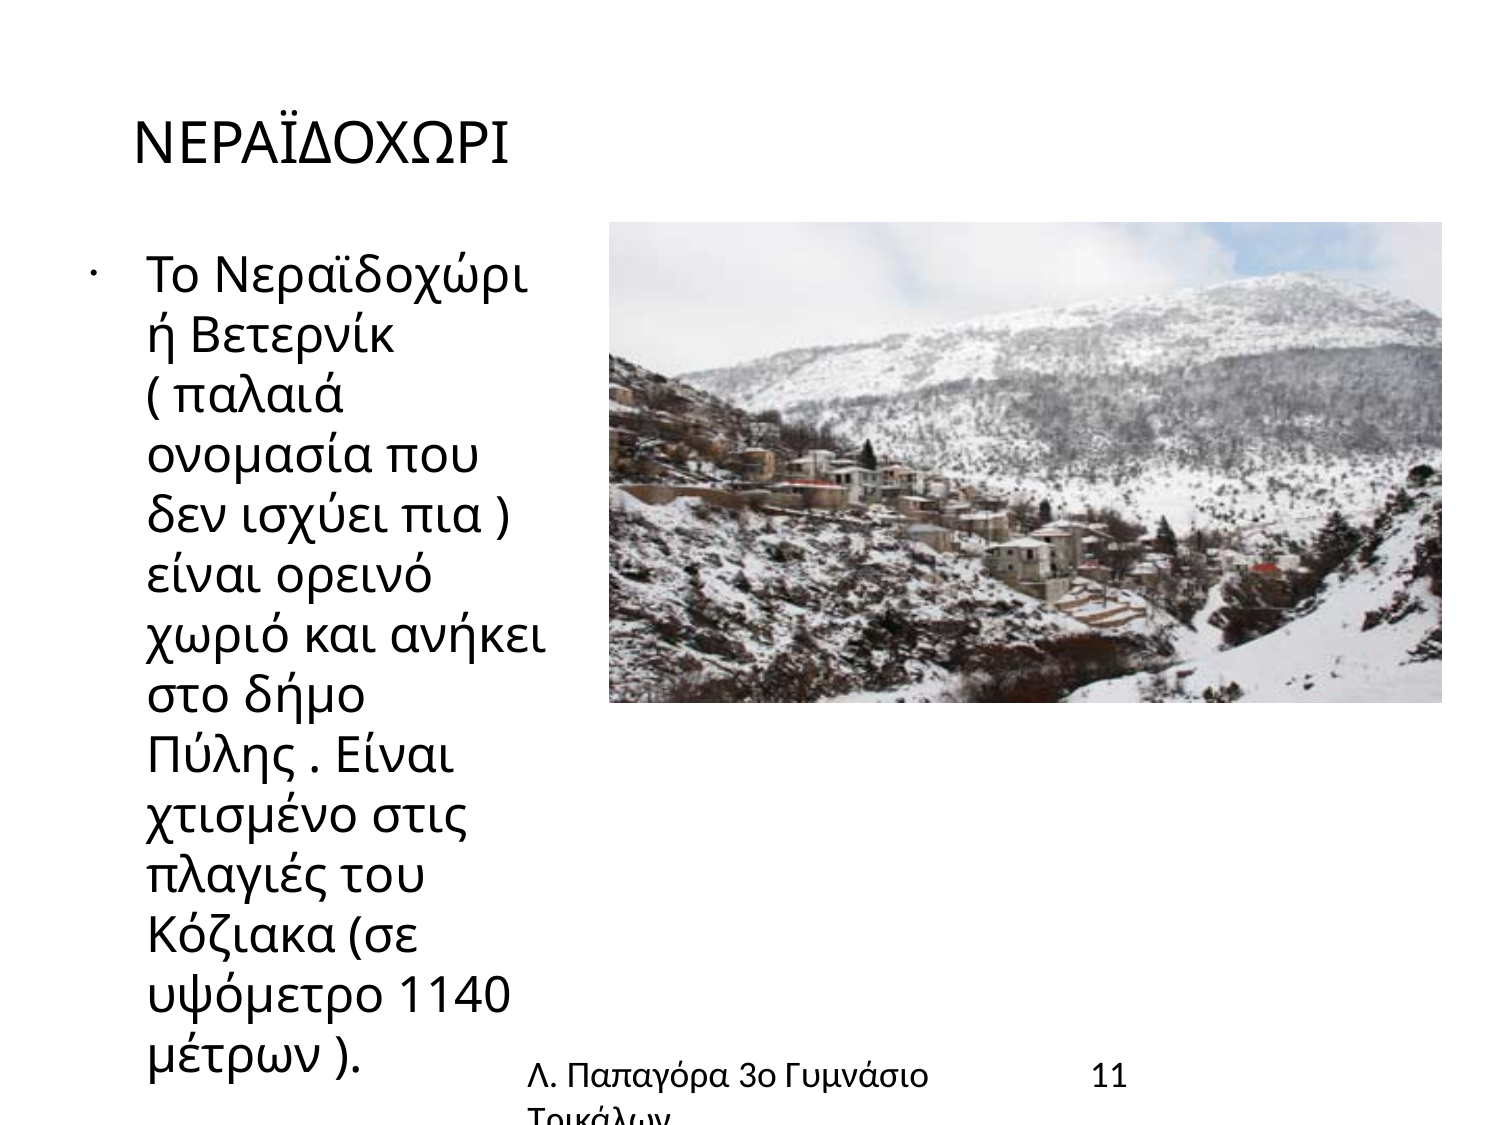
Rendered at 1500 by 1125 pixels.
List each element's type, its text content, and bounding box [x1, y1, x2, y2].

title ΝΕΡΑΪΔΟΧΩΡΙ [75, 44, 569, 235]
list Το Νεραϊδοχώρι ή Βετερνίκ ( παλαιά ονομασία που δεν ισχύει πια ) είναι ορεινό χωριό και ανήκει στο δήμο Πύλης . Είναι χτισμένο στις πλαγιές του Κόζιακα (σε υψόμετρο 1140 μέτρων ). [75, 235, 569, 1005]
footer Λ. Παπαγόρα 3ο Γυμνάσιο Τρικάλων [512, 1042, 988, 1103]
slide_number <αριθμός> [1074, 1042, 1425, 1103]
picture [609, 222, 1442, 703]
